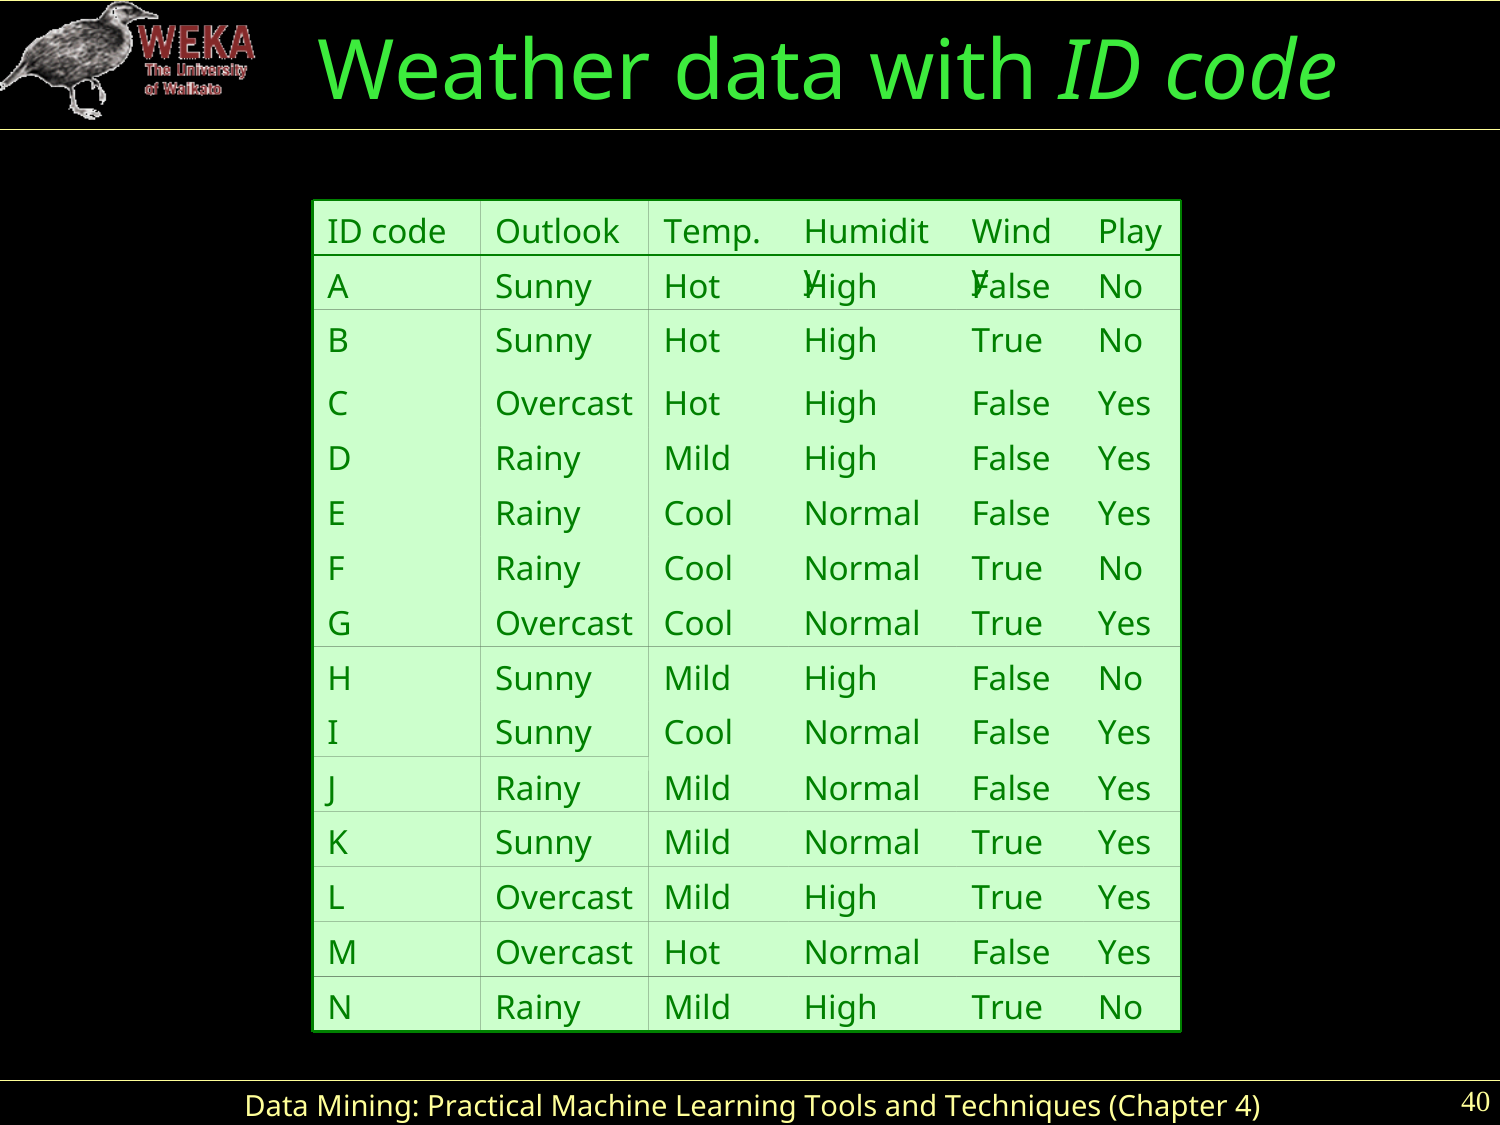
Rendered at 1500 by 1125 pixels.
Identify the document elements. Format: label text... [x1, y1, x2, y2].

text_box Mild [649, 647, 789, 702]
text_box Play [1084, 201, 1180, 254]
text_box Hot [649, 310, 789, 372]
text_box Mild [649, 867, 789, 922]
text_box Sunny [480, 647, 649, 702]
text_box Mild [649, 428, 789, 482]
text_box F [314, 537, 480, 592]
text_box Normal [789, 592, 957, 647]
text_box Rainy [480, 977, 649, 1030]
text_box No [1084, 647, 1180, 702]
text_box High [789, 310, 957, 372]
text_box Windy [957, 201, 1084, 254]
text_box Normal [789, 702, 957, 771]
text_box Cool [648, 702, 789, 771]
text_box Normal [789, 482, 957, 537]
text_box Yes [1084, 428, 1180, 482]
text_box Overcast [480, 372, 649, 428]
text_box False [957, 428, 1084, 482]
text_box A [314, 256, 480, 310]
text_box No [1084, 310, 1180, 372]
text_box Hot [649, 256, 789, 310]
text_box Rainy [480, 537, 649, 592]
text_box D [314, 428, 480, 482]
text_box Yes [1084, 482, 1180, 537]
text_box Rainy [480, 428, 649, 482]
text_box C [314, 372, 480, 428]
text_box High [789, 867, 957, 922]
text_box False [957, 702, 1084, 769]
text_box True [957, 592, 1084, 647]
text_box No [1084, 537, 1180, 592]
text_box Yes [1084, 922, 1180, 977]
text_box Hot [649, 922, 789, 977]
text_box True [957, 867, 1084, 922]
title Weather data with ID code [302, 0, 1500, 148]
text_box ID code [314, 201, 480, 254]
text_box Yes [1084, 867, 1180, 922]
text_box Yes [1084, 769, 1180, 812]
text_box Normal [789, 922, 957, 977]
text_box High [789, 977, 957, 1030]
text_box False [957, 256, 1084, 310]
text_box Yes [1084, 372, 1180, 428]
text_box H [314, 647, 480, 702]
text_box Cool [649, 482, 789, 537]
text_box E [314, 482, 480, 537]
text_box Overcast [480, 867, 649, 922]
text_box Overcast [480, 592, 649, 647]
text_box Cool [649, 592, 789, 647]
text_box Outlook [480, 201, 649, 254]
text_box Humidity [789, 201, 957, 254]
text_box Yes [1084, 812, 1180, 867]
text_box High [789, 256, 957, 310]
text_box Temp. [649, 201, 789, 254]
text_box Mild [649, 771, 789, 812]
text_box High [789, 428, 957, 482]
text_box False [957, 482, 1084, 537]
text_box No [1084, 256, 1180, 310]
text_box High [789, 372, 957, 428]
text_box No [1084, 977, 1180, 1030]
text_box Rainy [480, 757, 649, 812]
text_box False [957, 769, 1084, 812]
text_box K [314, 812, 480, 867]
text_box High [789, 647, 957, 702]
text_box True [957, 310, 1084, 372]
text_box Sunny [480, 310, 649, 372]
text_box L [314, 867, 480, 922]
text_box Hot [649, 372, 789, 428]
text_box Mild [649, 977, 789, 1030]
text_box Yes [1084, 592, 1180, 647]
text_box False [957, 922, 1084, 977]
text_box Sunny [480, 256, 649, 310]
text_box Sunny [480, 702, 649, 757]
text_box B [314, 310, 480, 372]
text_box M [314, 922, 480, 977]
picture [0, 1, 266, 129]
text_box True [957, 812, 1084, 867]
text_box Normal [789, 537, 957, 592]
text_box True [957, 537, 1084, 592]
text_box J [314, 757, 480, 812]
text_box G [314, 592, 480, 647]
text_box N [314, 977, 480, 1030]
text_box Mild [649, 812, 789, 867]
text_box Cool [649, 537, 789, 592]
text_box I [314, 702, 480, 757]
text_box Overcast [480, 922, 649, 977]
text_box Sunny [480, 812, 649, 867]
text_box False [957, 647, 1084, 702]
text_box Normal [789, 771, 957, 812]
text_box Yes [1084, 702, 1180, 769]
text_box True [957, 977, 1084, 1030]
text_box Normal [789, 812, 957, 867]
text_box False [957, 372, 1084, 428]
text_box Rainy [480, 482, 649, 537]
